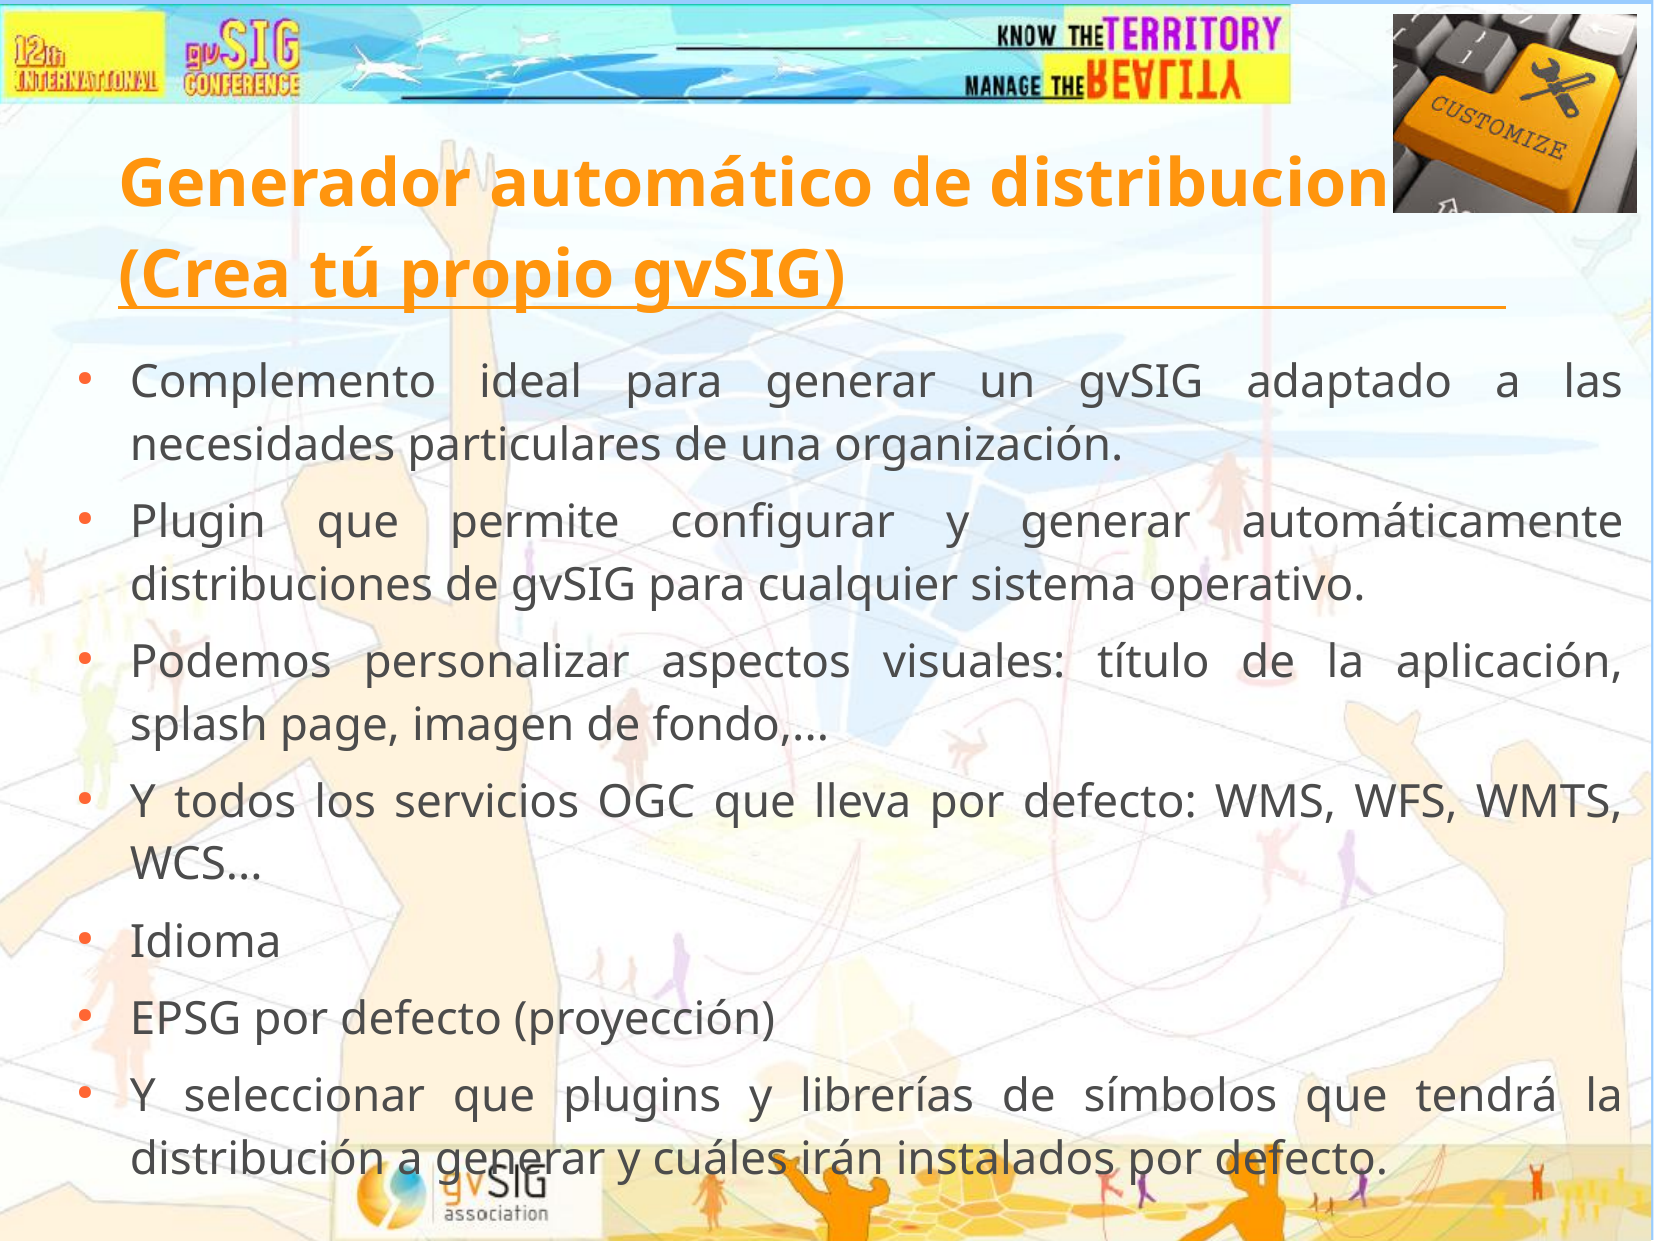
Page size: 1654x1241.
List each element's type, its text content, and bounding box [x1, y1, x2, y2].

title Generador automático de distribuciones (Crea tú propio gvSIG) [118, 148, 1607, 271]
list Complemento ideal para generar un gvSIG adaptado a las necesidades particulares de una organización. Plugin que permite configurar y generar automáticamente distribuciones de gvSIG para cualquier sistema operativo. Podemos personalizar aspectos visuales: título de la aplicación, splash page, imagen de fondo,... Y todos los servicios OGC que lleva por defecto: WMS, WFS, WMTS, WCS... Idioma EPSG por defecto (proyección) Y seleccionar que plugins y librerías de símbolos que tendrá la distribución a generar y cuáles irán instalados por defecto. [59, 271, 1625, 1241]
picture [0, 4, 1652, 1241]
